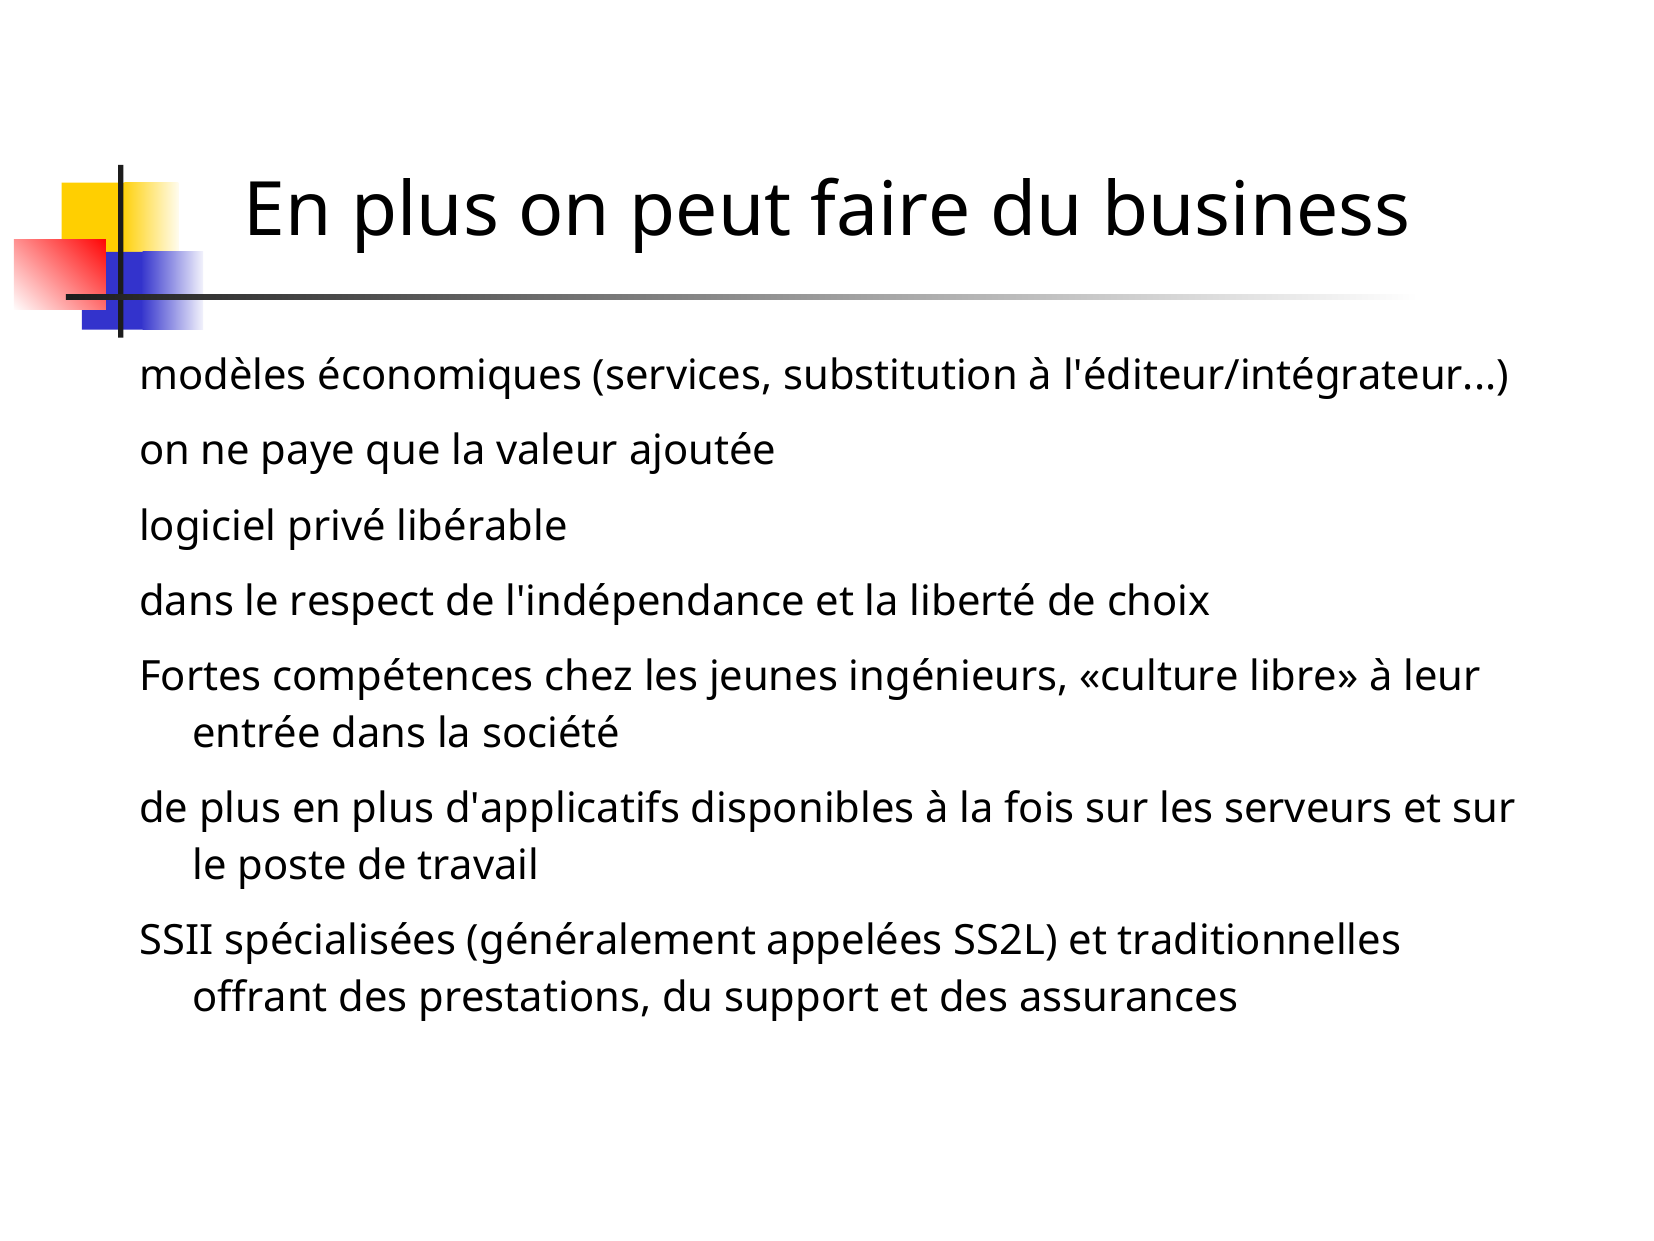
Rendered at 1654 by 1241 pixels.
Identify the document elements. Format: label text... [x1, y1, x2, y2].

title En plus on peut faire du business [121, 102, 1534, 311]
list modèles économiques (services, substitution à l'éditeur/intégrateur...) on ne paye que la valeur ajoutée logiciel privé libérable dans le respect de l'indépendance et la liberté de choix Fortes compétences chez les jeunes ingénieurs, «culture libre» à leur entrée dans la société de plus en plus d'applicatifs disponibles à la fois sur les serveurs et sur le poste de travail SSII spécialisées (généralement appelées SS2L) et traditionnelles offrant des prestations, du support et des assurances [121, 344, 1534, 1112]
